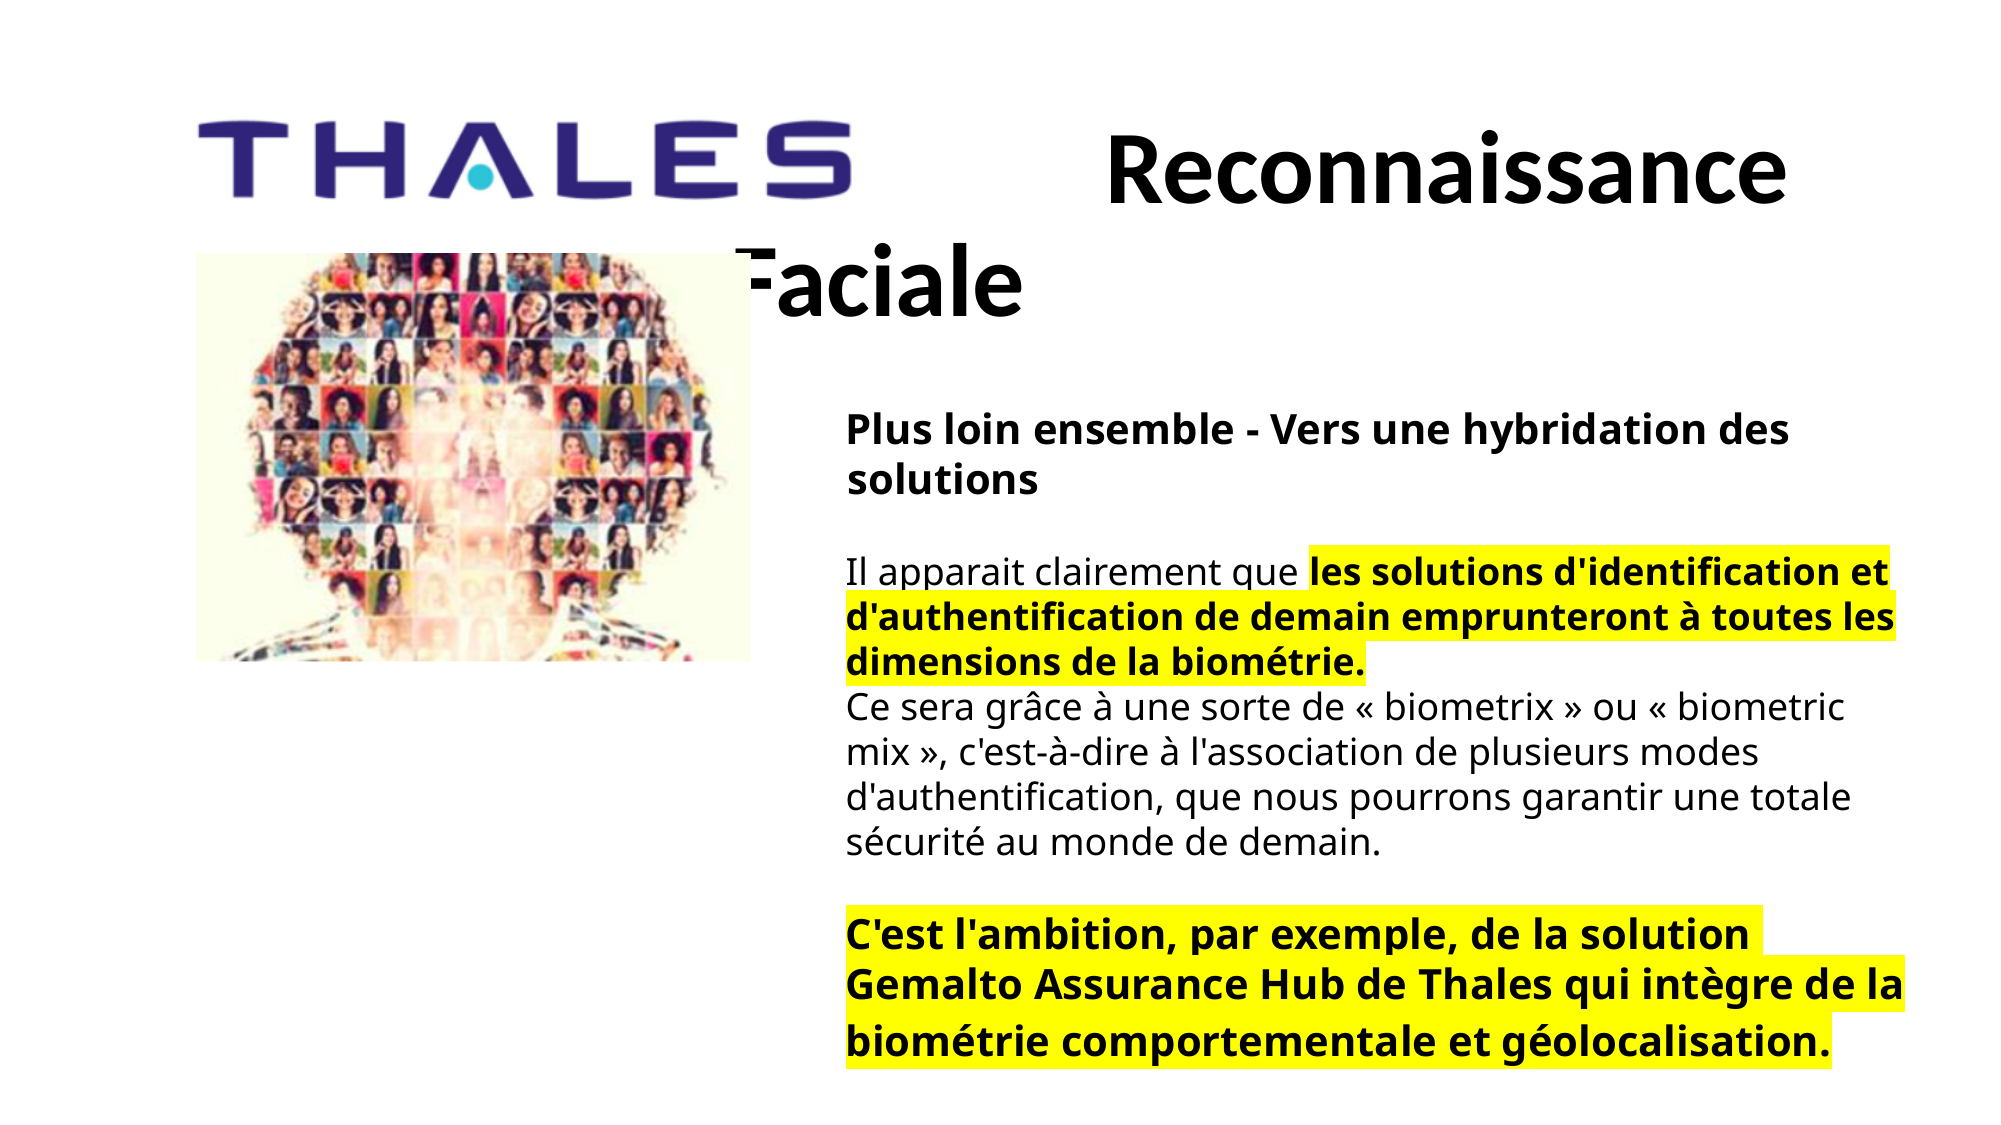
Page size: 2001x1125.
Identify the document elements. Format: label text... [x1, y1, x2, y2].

picture [179, 105, 872, 216]
title Reconnaissance Faciale [715, 106, 1940, 324]
text_box Plus loin ensemble - Vers une hybridation des solutions​ Il apparait clairement que les solutions d'identification et d'authentification de demain emprunteront à toutes les dimensions de la biométrie. Ce sera grâce à une sorte de « biometrix » ou « biometric mix », c'est-à-dire à l'association de plusieurs modes d'authentification, que nous pourrons garantir une totale sécurité au monde de demain. C'est l'ambition, par exemple, de la solution Gemalto Assurance Hub de Thales qui intègre de la biométrie comportementale et géolocalisation. [831, 395, 1969, 1072]
picture [196, 253, 751, 663]
